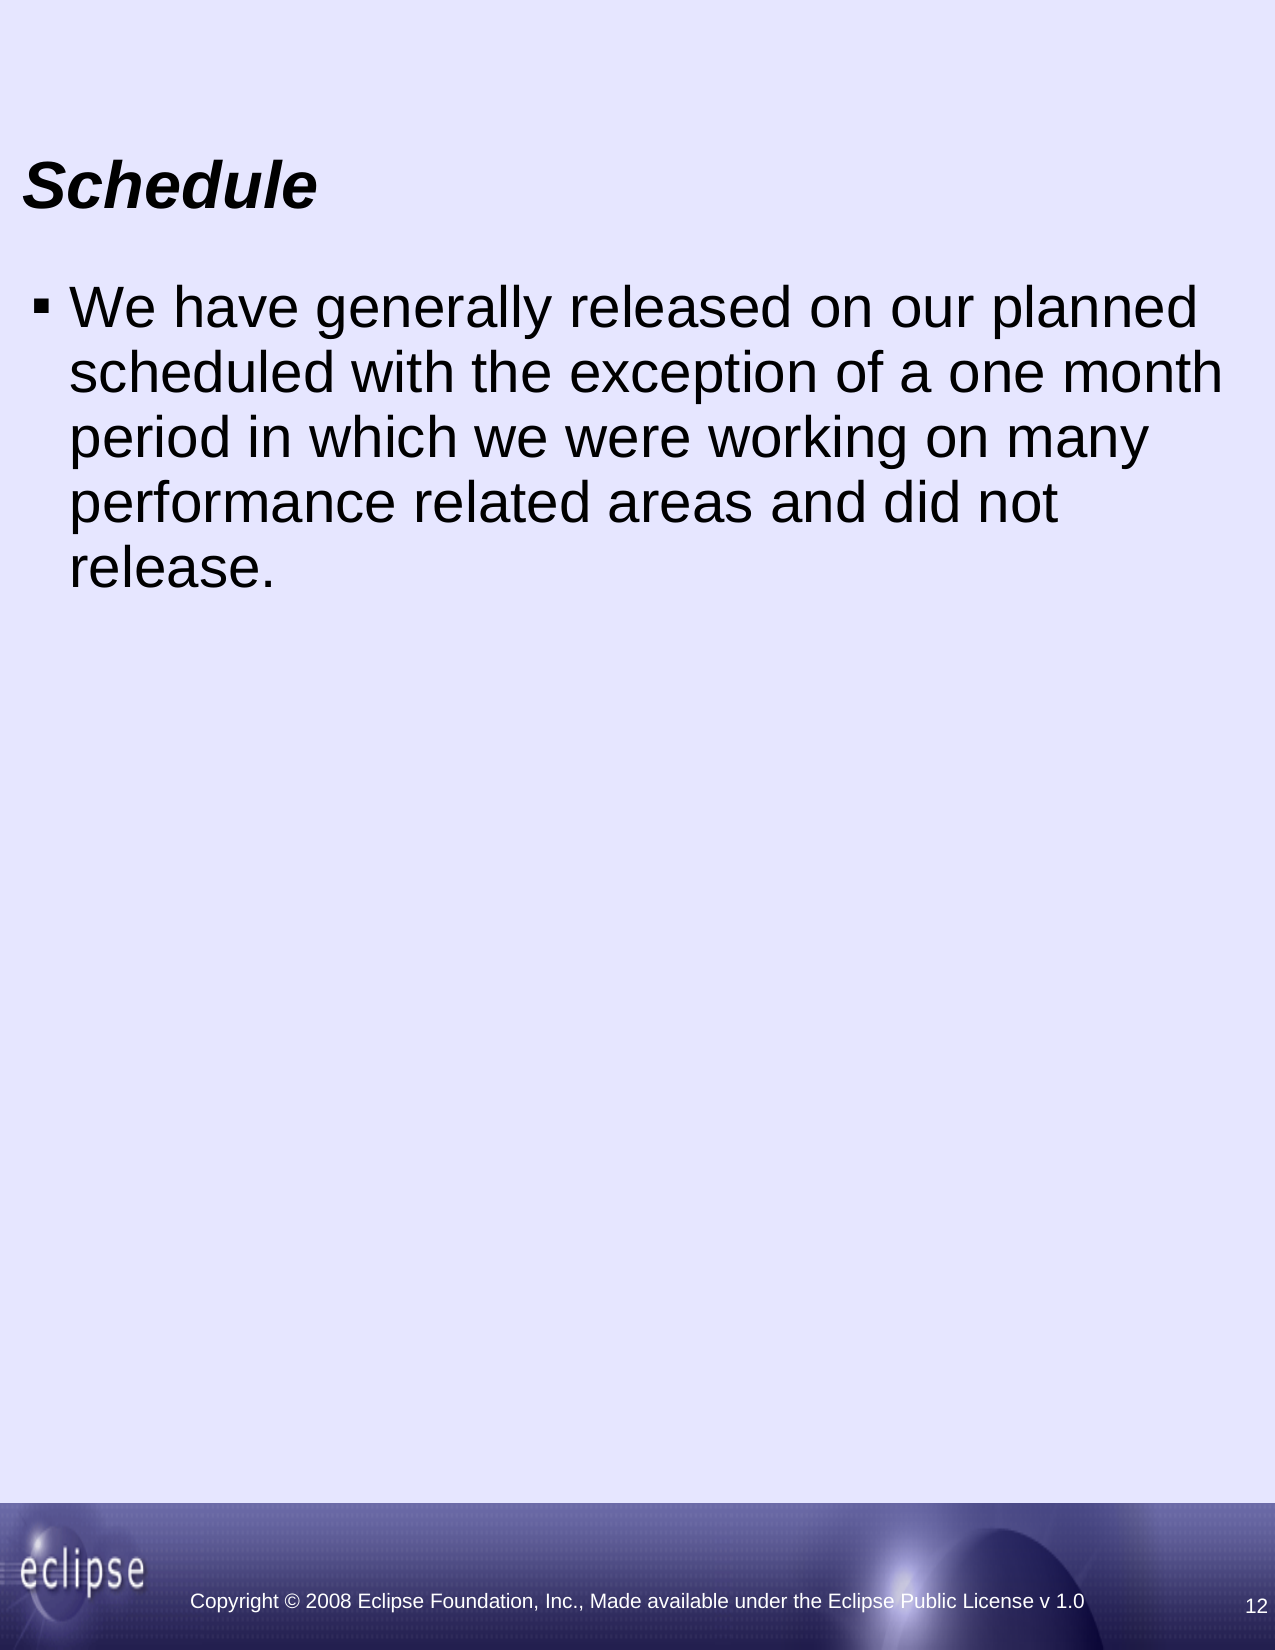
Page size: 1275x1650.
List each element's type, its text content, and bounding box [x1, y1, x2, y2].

picture [0, 1503, 1275, 1650]
title Schedule [22, 123, 1253, 252]
list We have generally released on our planned scheduled with the exception of a one month period in which we were working on many performance related areas and did not release. [31, 274, 1244, 1497]
